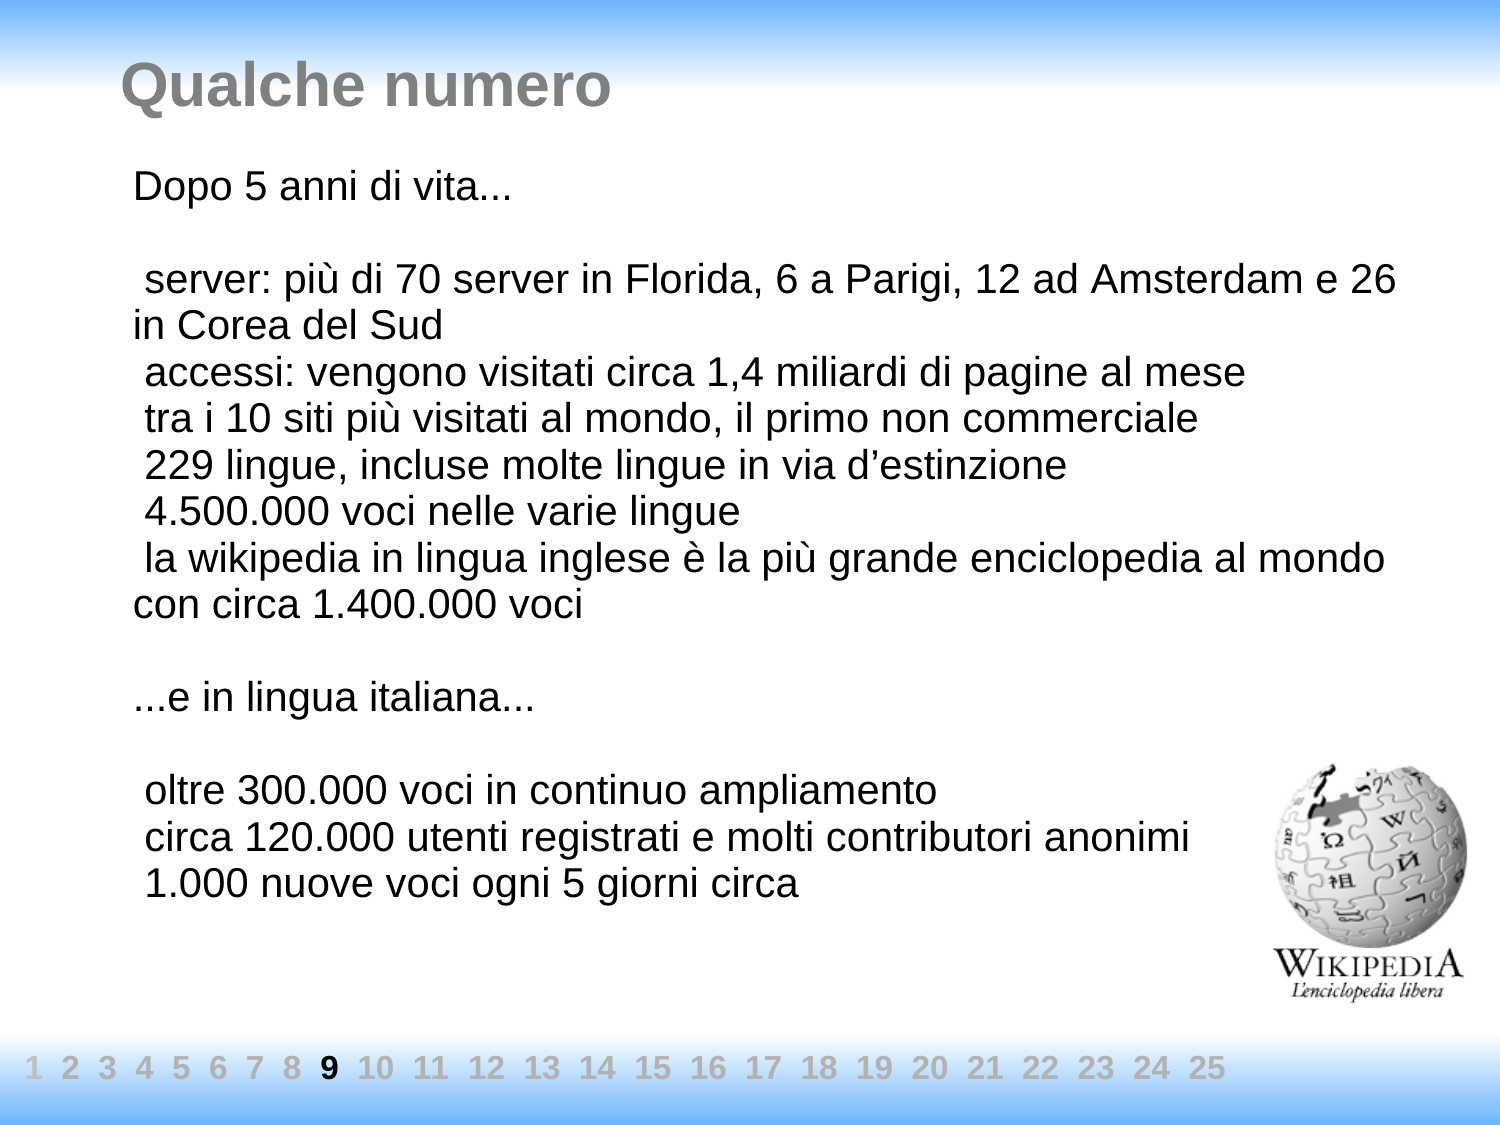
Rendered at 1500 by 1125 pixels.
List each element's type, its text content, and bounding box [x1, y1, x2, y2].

text_box [0, 1034, 1500, 1125]
text_box [0, 0, 1500, 91]
text_box Qualche numero [120, 50, 1479, 120]
text_box Dopo 5 anni di vita... server: più di 70 server in Florida, 6 a Parigi, 12 ad Amsterdam e 26 in Corea del Sud accessi: vengono visitati circa 1,4 miliardi di pagine al mese tra i 10 siti più visitati al mondo, il primo non commerciale 229 lingue, incluse molte lingue in via d’estinzione 4.500.000 voci nelle varie lingue la wikipedia in lingua inglese è la più grande enciclopedia al mondo con circa 1.400.000 voci ...e in lingua italiana... oltre 300.000 voci in continuo ampliamento circa 120.000 utenti registrati e molti contributori anonimi 1.000 nuove voci ogni 5 giorni circa [118, 155, 1447, 919]
chart [1265, 762, 1477, 1005]
text_box 1 2 3 4 5 6 7 8 9 10 11 12 13 14 15 16 17 18 19 20 21 22 23 24 25 [24, 1049, 1267, 1087]
